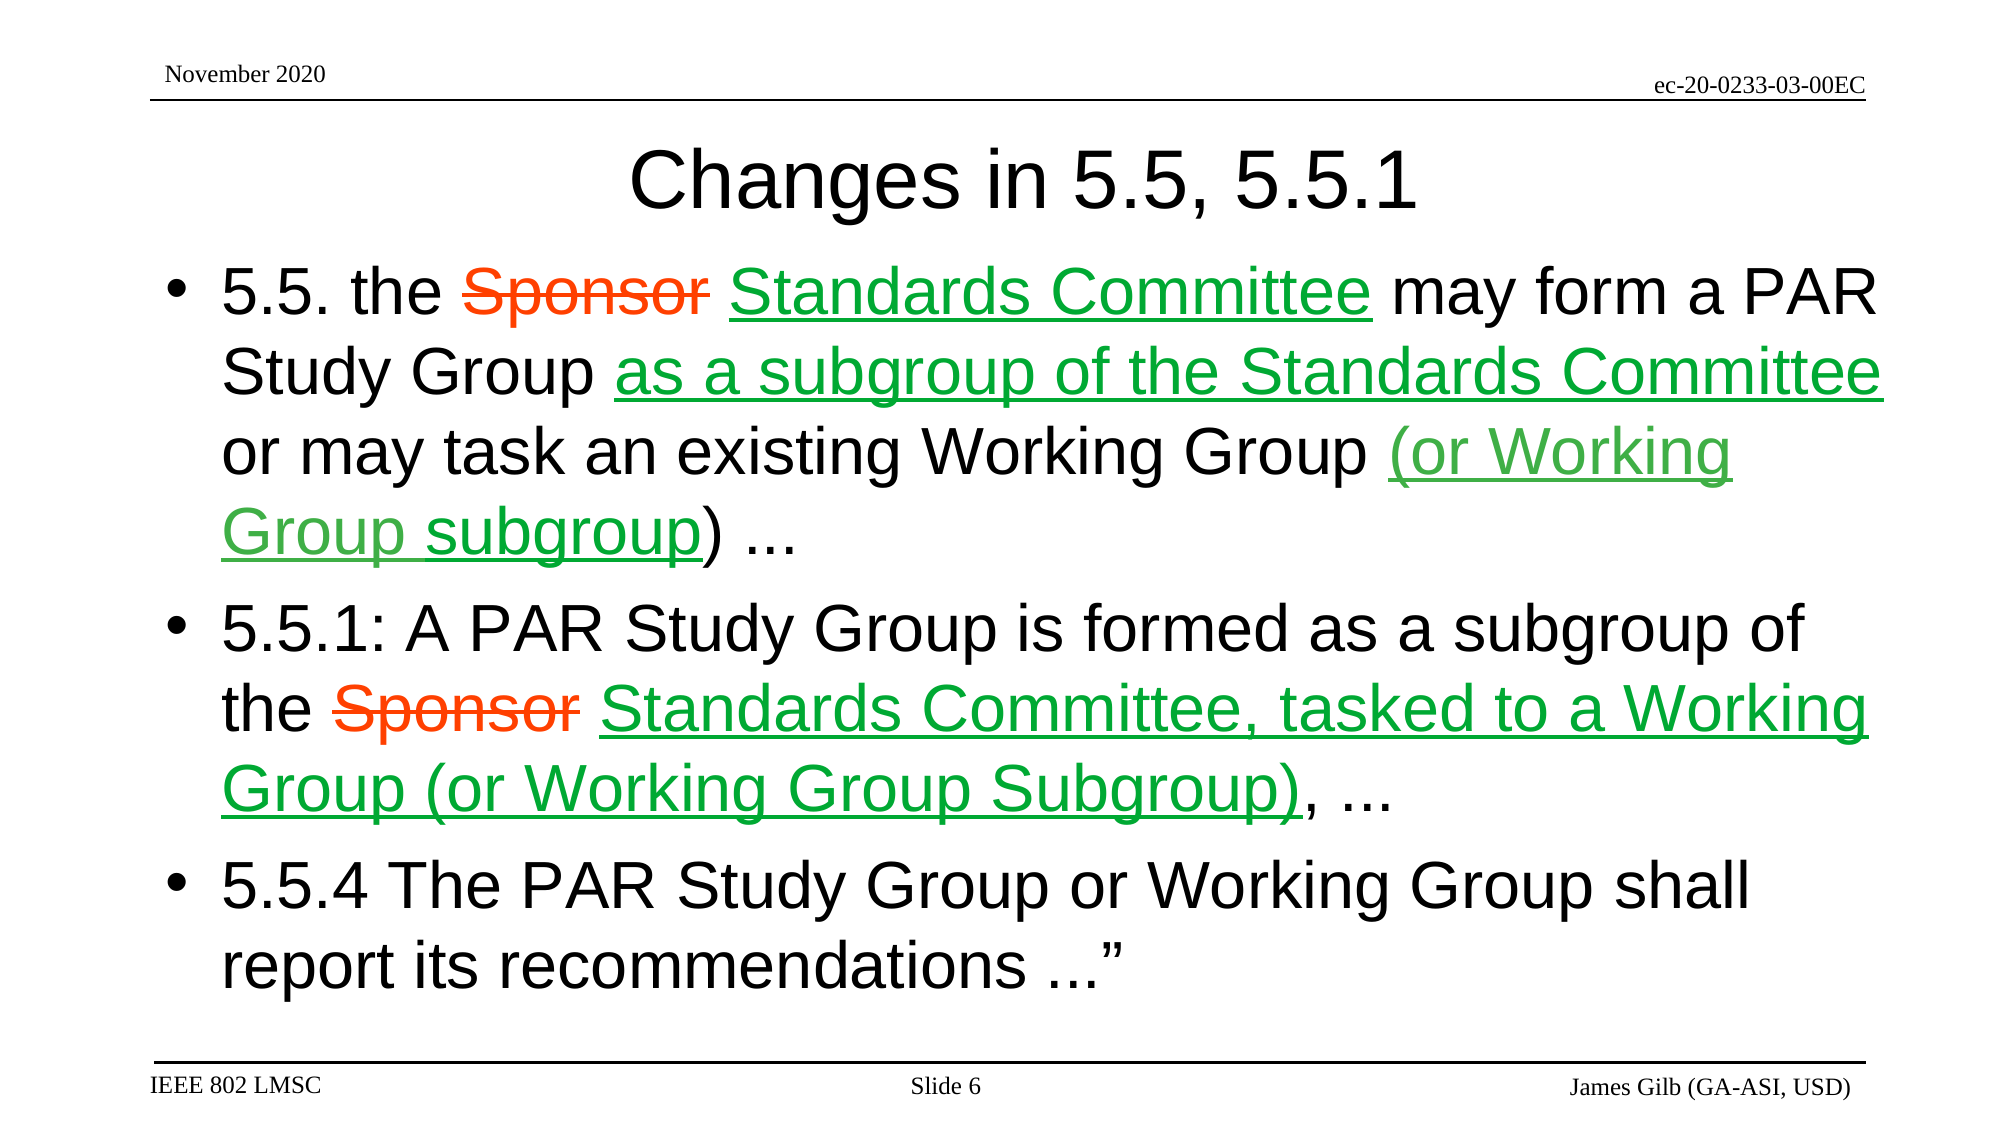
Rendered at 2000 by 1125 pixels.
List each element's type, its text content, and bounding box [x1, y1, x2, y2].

list 5.5. the Sponsor Standards Committee may form a PAR Study Group as a subgroup of the Standards Committee or may task an existing Working Group (or Working Group subgroup) ... 5.5.1: A PAR Study Group is formed as a subgroup of the Sponsor Standards Committee, tasked to a Working Group (or Working Group Subgroup), ... 5.5.4 The PAR Study Group or Working Group shall report its recommendations ...” [150, 239, 1900, 1051]
title Changes in 5.5, 5.5.1 [150, 112, 1900, 238]
